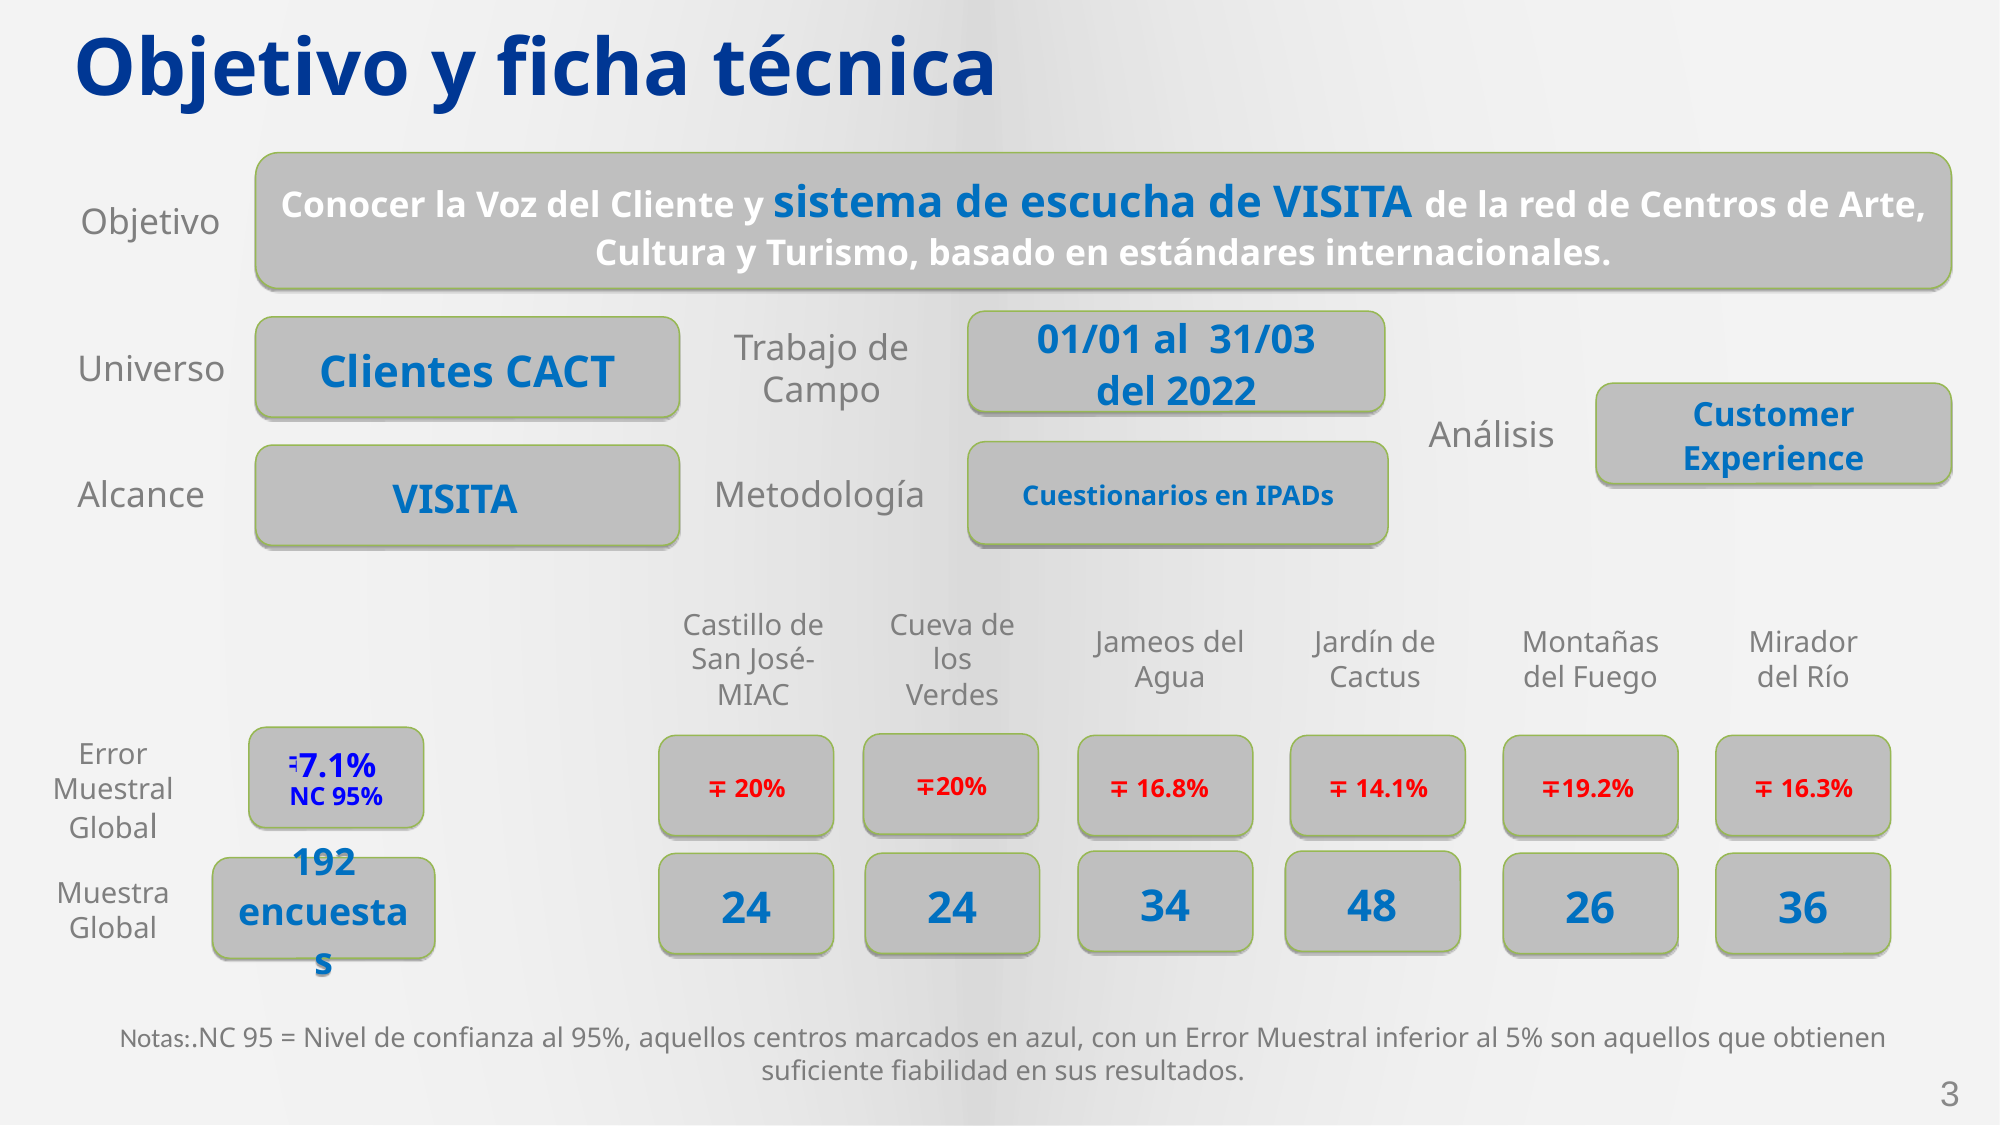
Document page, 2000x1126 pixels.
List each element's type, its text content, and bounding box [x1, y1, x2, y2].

text_box Conocer la Voz del Cliente y sistema de escucha de VISITA de la red de Centros de Arte, Cultura y Turismo, basado en estándares internacionales. [255, 152, 1952, 289]
text_box Análisis [1387, 402, 1596, 464]
text_box 01/01 al 31/03 del 2022 [967, 311, 1385, 412]
text_box ∓ 16.8% [1078, 735, 1253, 836]
slide_number 3 [1609, 1062, 1960, 1122]
text_box 48 [1285, 851, 1461, 952]
text_box Cuestionarios en IPADs [967, 441, 1389, 545]
text_box Alcance [36, 462, 255, 524]
text_box VISITA [255, 445, 680, 546]
text_box Error Muestral Global [0, 725, 227, 855]
text_box 7.1% [296, 738, 403, 786]
text_box Jardín de Cactus [1266, 605, 1484, 712]
text_box Cueva de los Verdes [865, 605, 1040, 712]
text_box Castillo de San José-MIAC [641, 605, 865, 712]
text_box ∓ 16.3% [1715, 735, 1891, 836]
text_box 34 [1078, 851, 1253, 952]
text_box ∓ 14.1% [1290, 735, 1466, 836]
text_box 192 encuestas [212, 857, 435, 959]
text_box 24 [658, 853, 834, 954]
text_box Objetivo [46, 190, 255, 251]
text_box Jameos del Agua [1063, 605, 1266, 712]
text_box Notas:.NC 95 = Nivel de confianza al 95%, aquellos centros marcados en azul, con un Error Muestral inferior al 5% son aquellos que obtienen suficiente fiabilidad en sus resultados. [54, 1011, 1952, 1126]
title Objetivo y ficha técnica [55, 2, 1934, 126]
text_box ∓19.2% [1503, 735, 1679, 836]
text_box 24 [865, 853, 1040, 954]
text_box Muestra Global [0, 865, 217, 954]
text_box 26 [1503, 853, 1679, 954]
text_box Trabajo de Campo [679, 315, 964, 419]
text_box ∓ 6,2 % NC 95% [248, 727, 424, 828]
text_box Customer Experience [1596, 383, 1952, 484]
text_box Metodología [682, 462, 967, 524]
text_box Clientes CACT [255, 316, 679, 418]
text_box Universo [47, 336, 255, 398]
text_box 36 [1715, 853, 1891, 954]
text_box Mirador del Río [1715, 605, 1891, 712]
text_box ∓20% [863, 733, 1039, 835]
text_box ∓ 20% [658, 735, 834, 836]
text_box Montañas del Fuego [1503, 605, 1679, 712]
